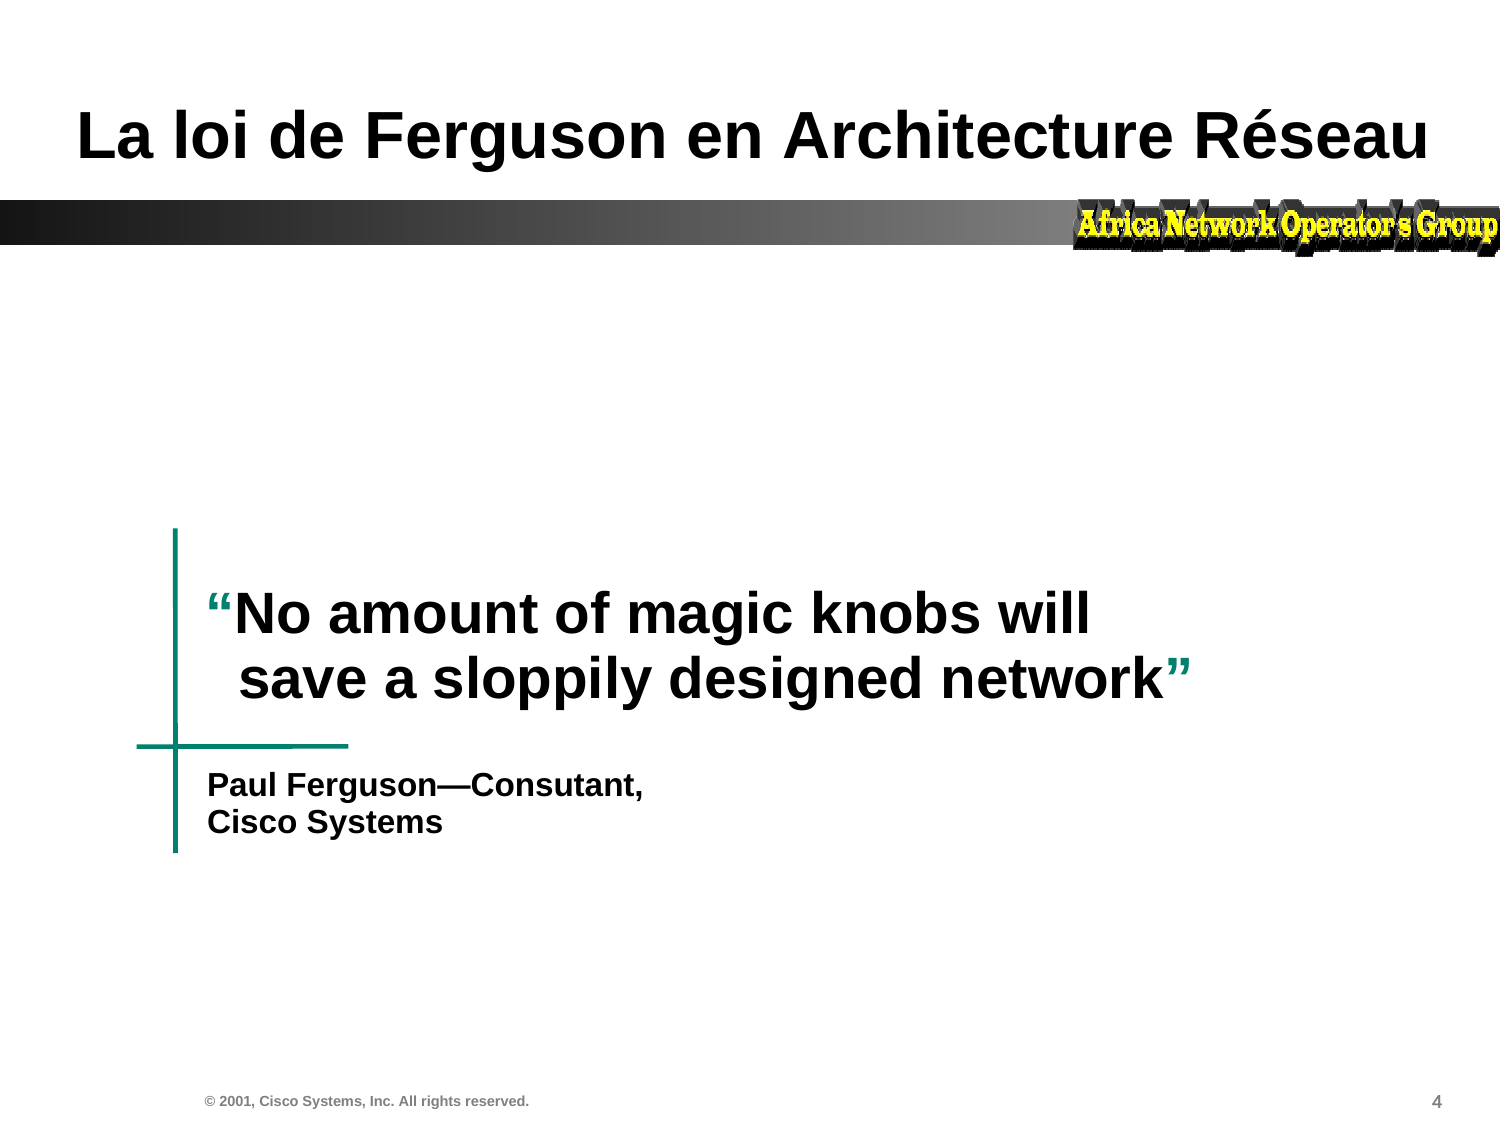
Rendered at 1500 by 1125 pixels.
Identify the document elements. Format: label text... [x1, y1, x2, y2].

picture [1070, 180, 1500, 275]
title La loi de Ferguson en Architecture Réseau [62, 41, 1456, 180]
text_box “No amount of magic knobs will save a sloppily designed network” [167, 487, 1233, 804]
text_box Paul Ferguson—Consutant, Cisco Systems [195, 760, 1049, 847]
